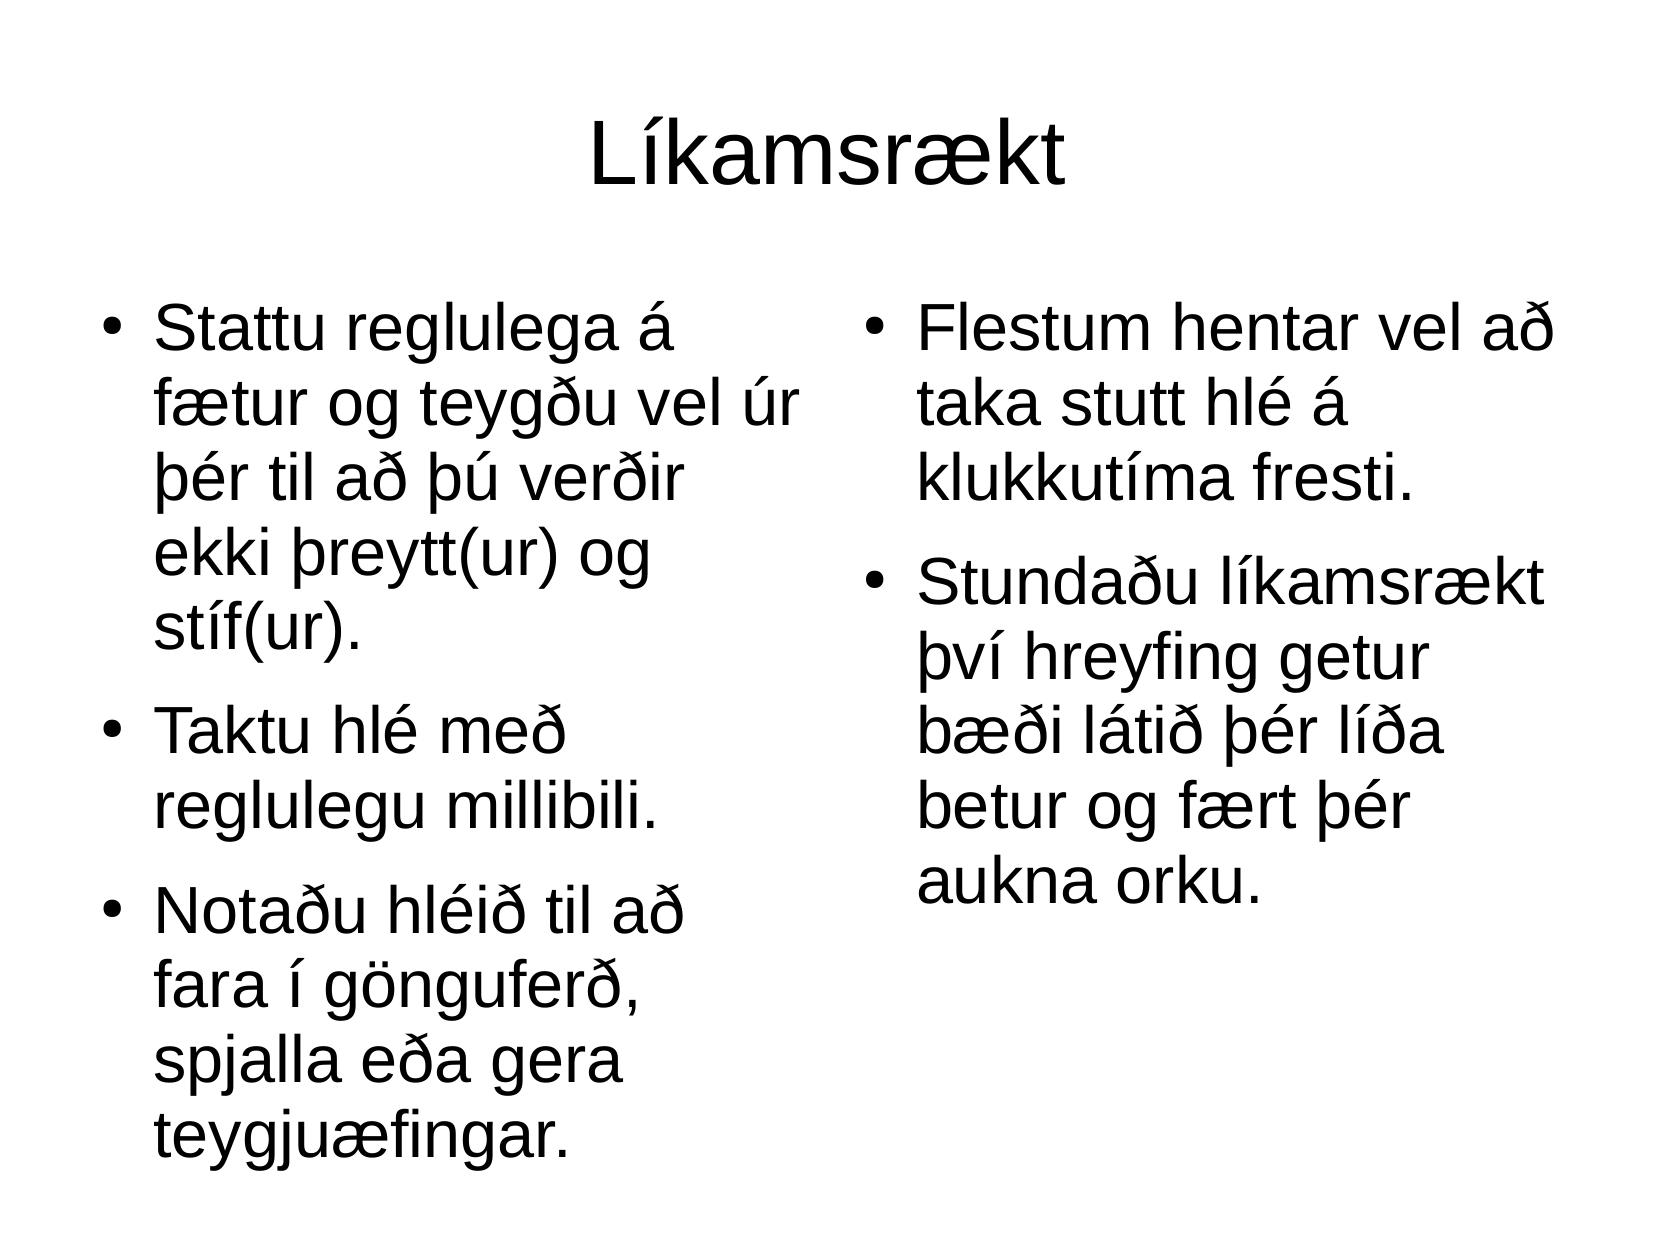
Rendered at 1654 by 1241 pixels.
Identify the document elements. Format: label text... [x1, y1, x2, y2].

title Líkamsrækt [82, 49, 1571, 257]
list Flestum hentar vel að taka stutt hlé á klukkutíma fresti. Stundaðu líkamsrækt því hreyfing getur bæði látið þér líða betur og fært þér aukna orku. [845, 290, 1572, 1094]
list Stattu reglulega á fætur og teygðu vel úr þér til að þú verðir ekki þreytt(ur) og stíf(ur). Taktu hlé með reglulegu millibili. Notaðu hléið til að fara í gönguferð, spjalla eða gera teygjuæfingar. [82, 290, 809, 1172]
